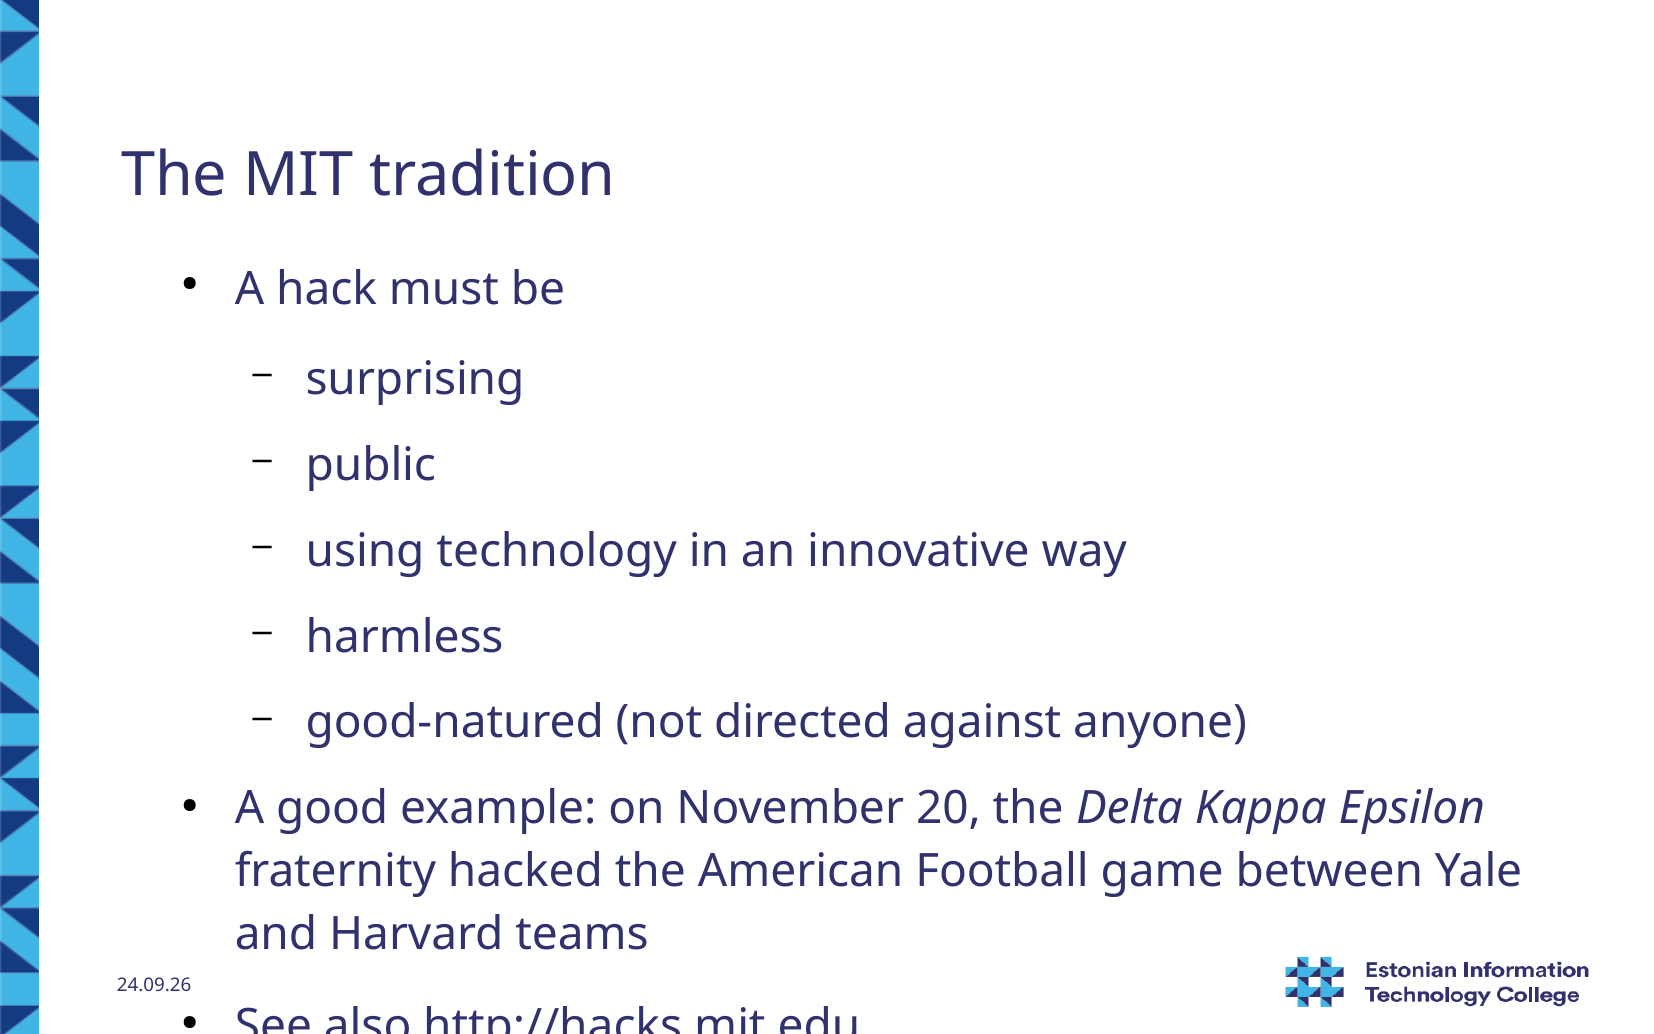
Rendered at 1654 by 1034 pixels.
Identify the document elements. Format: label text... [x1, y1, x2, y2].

title The MIT tradition [121, 82, 1533, 262]
list A hack must be surprising public using technology in an innovative way harmless good-natured (not directed against anyone) A good example: on November 20, the Delta Kappa Epsilon fraternity hacked the American Football game between Yale and Harvard teams See also http://hacks.mit.edu [163, 257, 1576, 1022]
